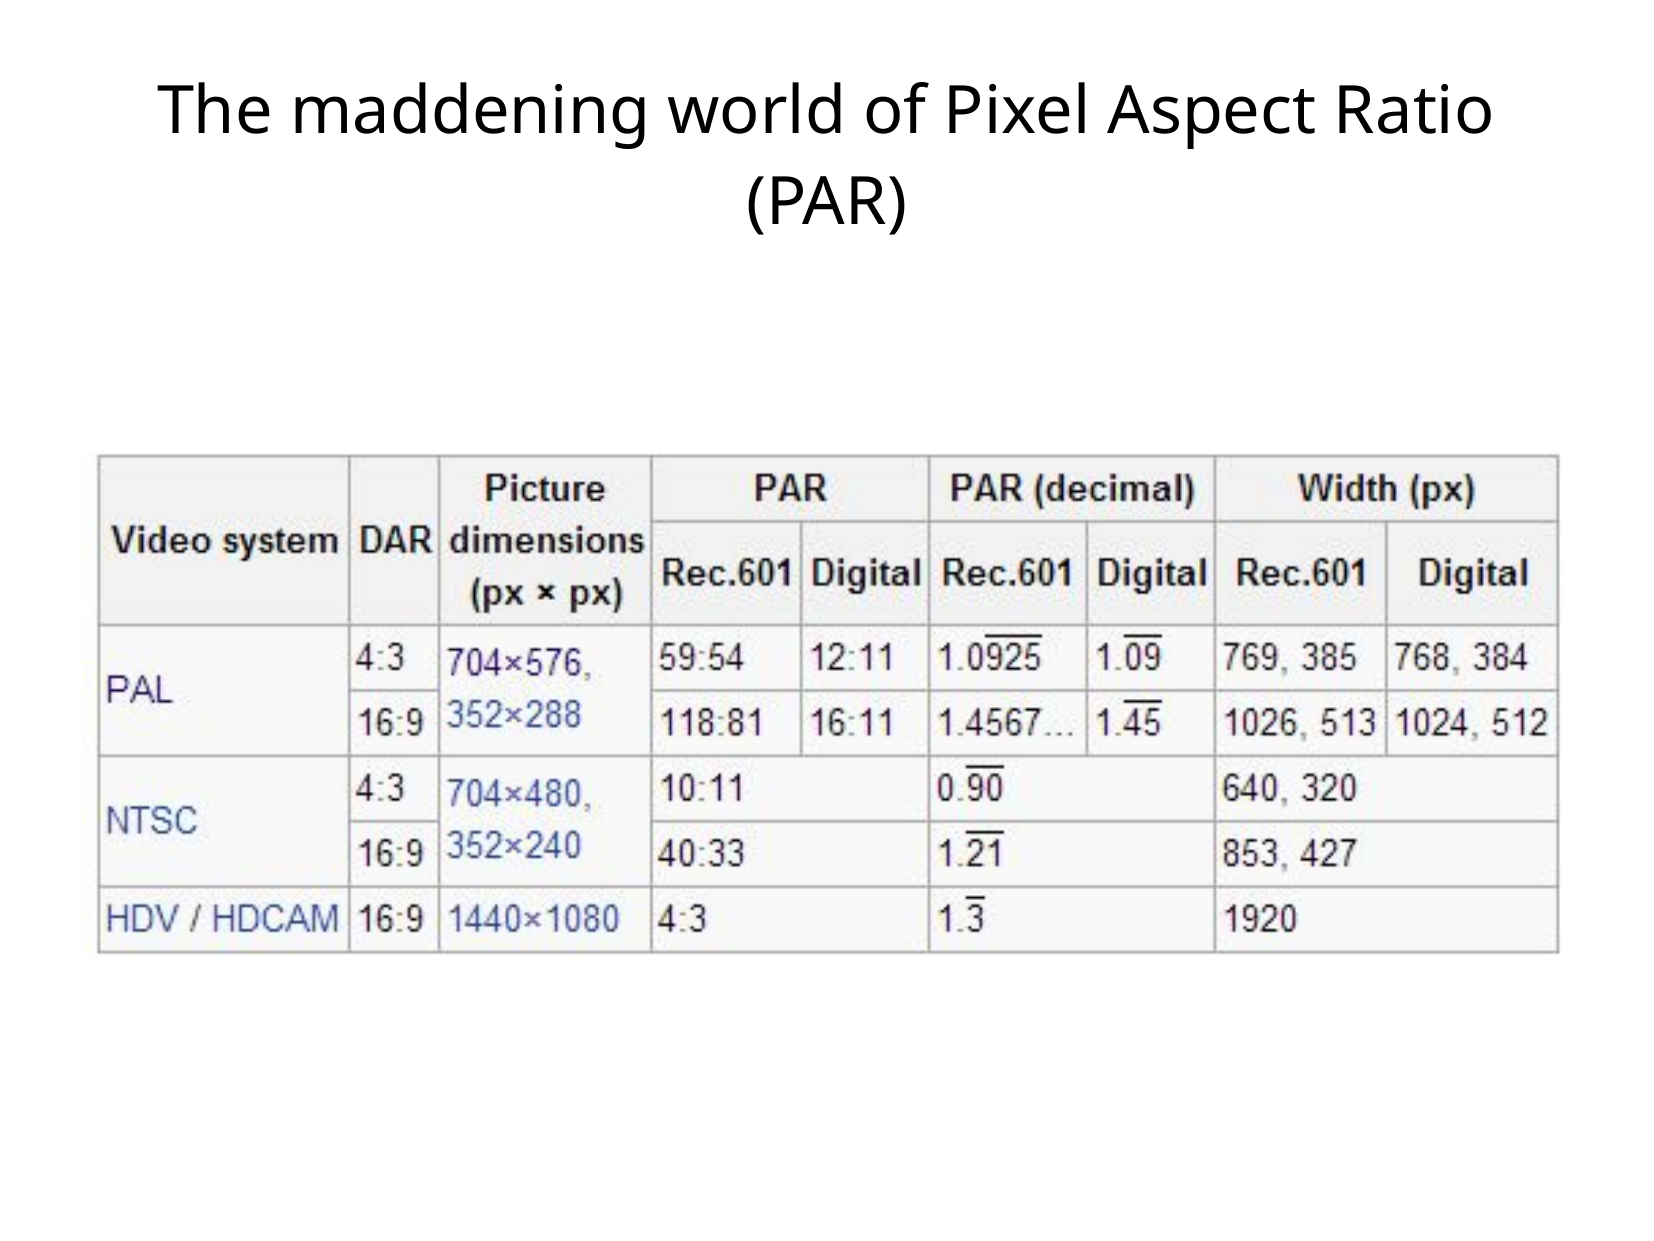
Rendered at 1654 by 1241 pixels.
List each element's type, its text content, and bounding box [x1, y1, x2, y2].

title The maddening world of Pixel Aspect Ratio (PAR) [82, 49, 1571, 257]
picture [82, 431, 1571, 968]
